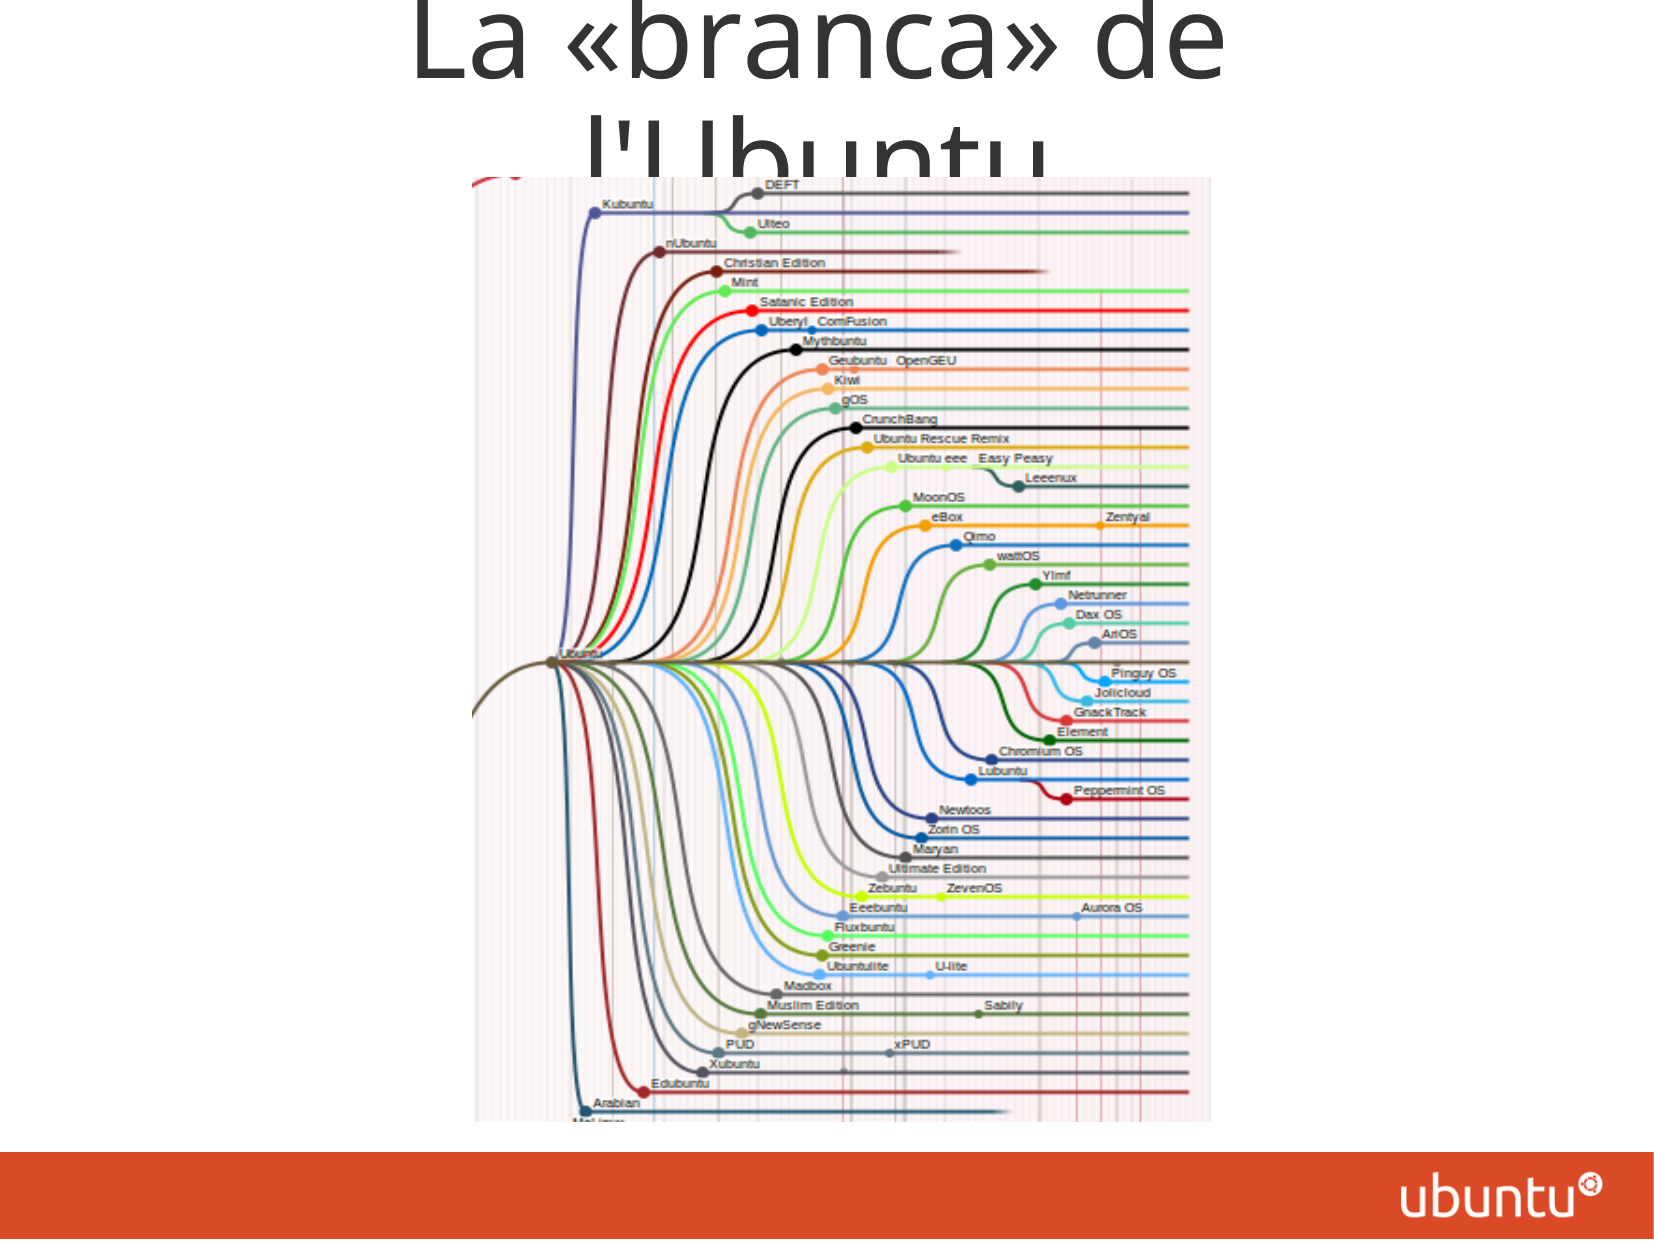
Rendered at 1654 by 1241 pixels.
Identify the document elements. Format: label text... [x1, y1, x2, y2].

title La «branca» de l'Ubuntu [0, 0, 1489, 216]
picture [0, 1152, 1654, 1239]
picture [472, 177, 1211, 1123]
